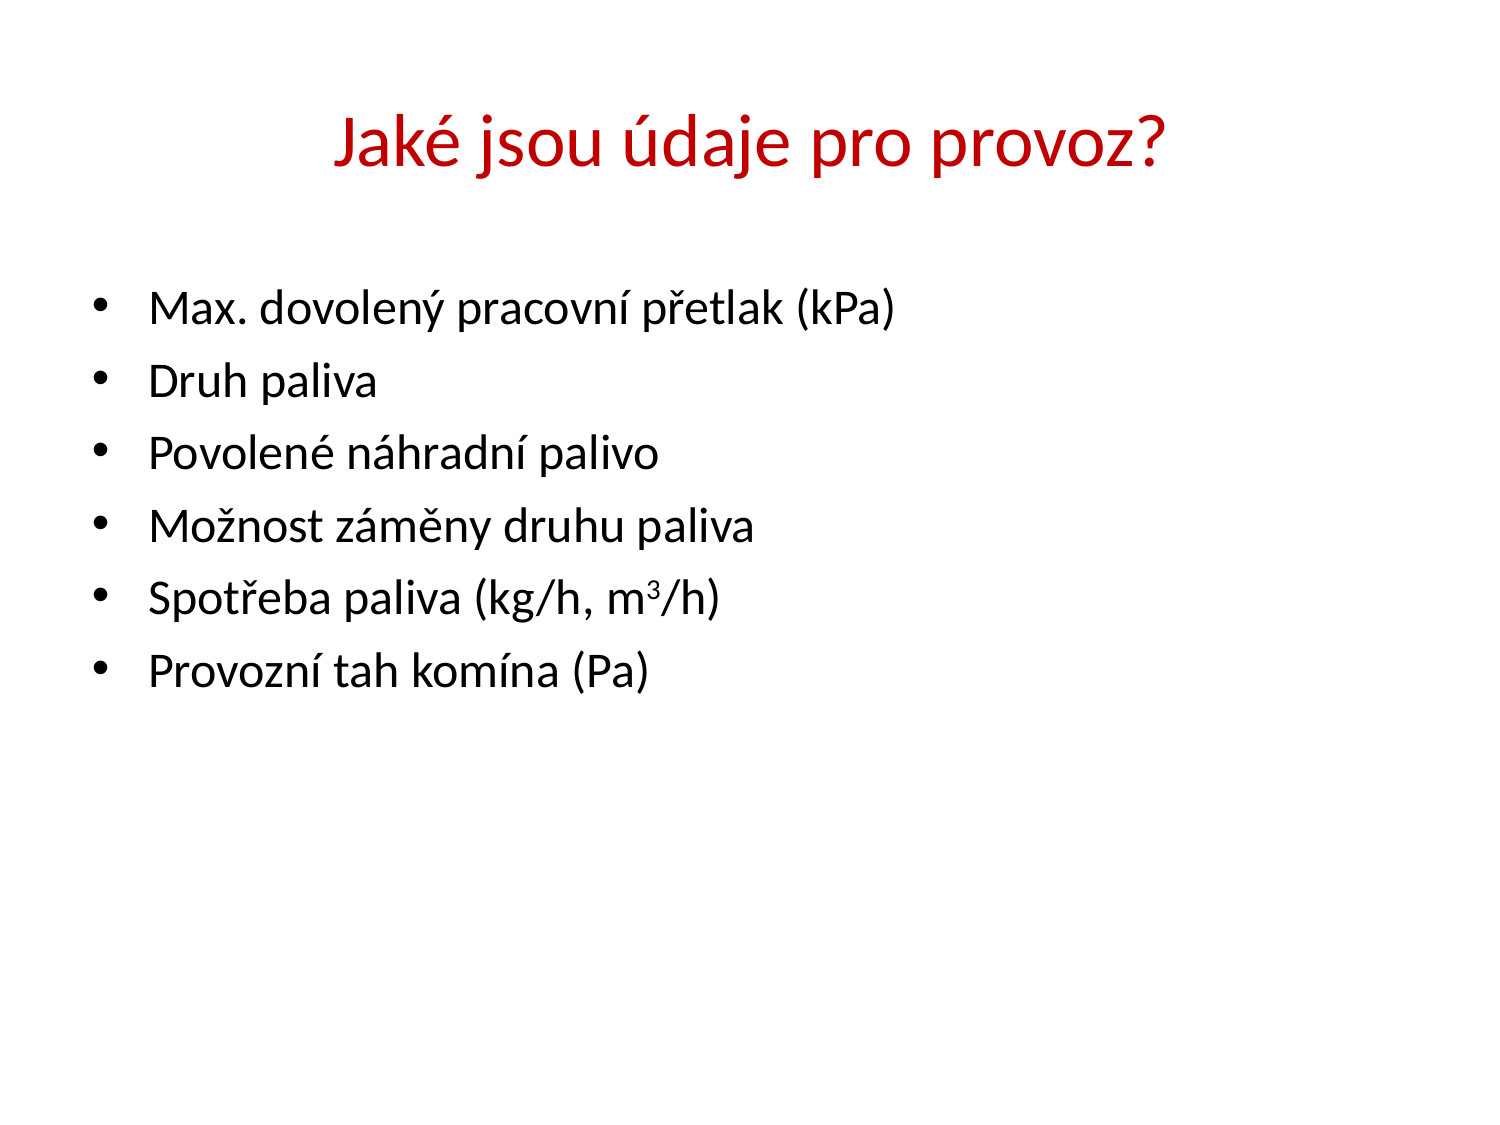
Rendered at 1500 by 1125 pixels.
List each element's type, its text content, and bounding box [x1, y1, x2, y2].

list Max. dovolený pracovní přetlak (kPa) Druh paliva Povolené náhradní palivo Možnost záměny druhu paliva Spotřeba paliva (kg/h, m3/h) Provozní tah komína (Pa) [76, 267, 1427, 1010]
title Jaké jsou údaje pro provoz? [76, 42, 1427, 231]
